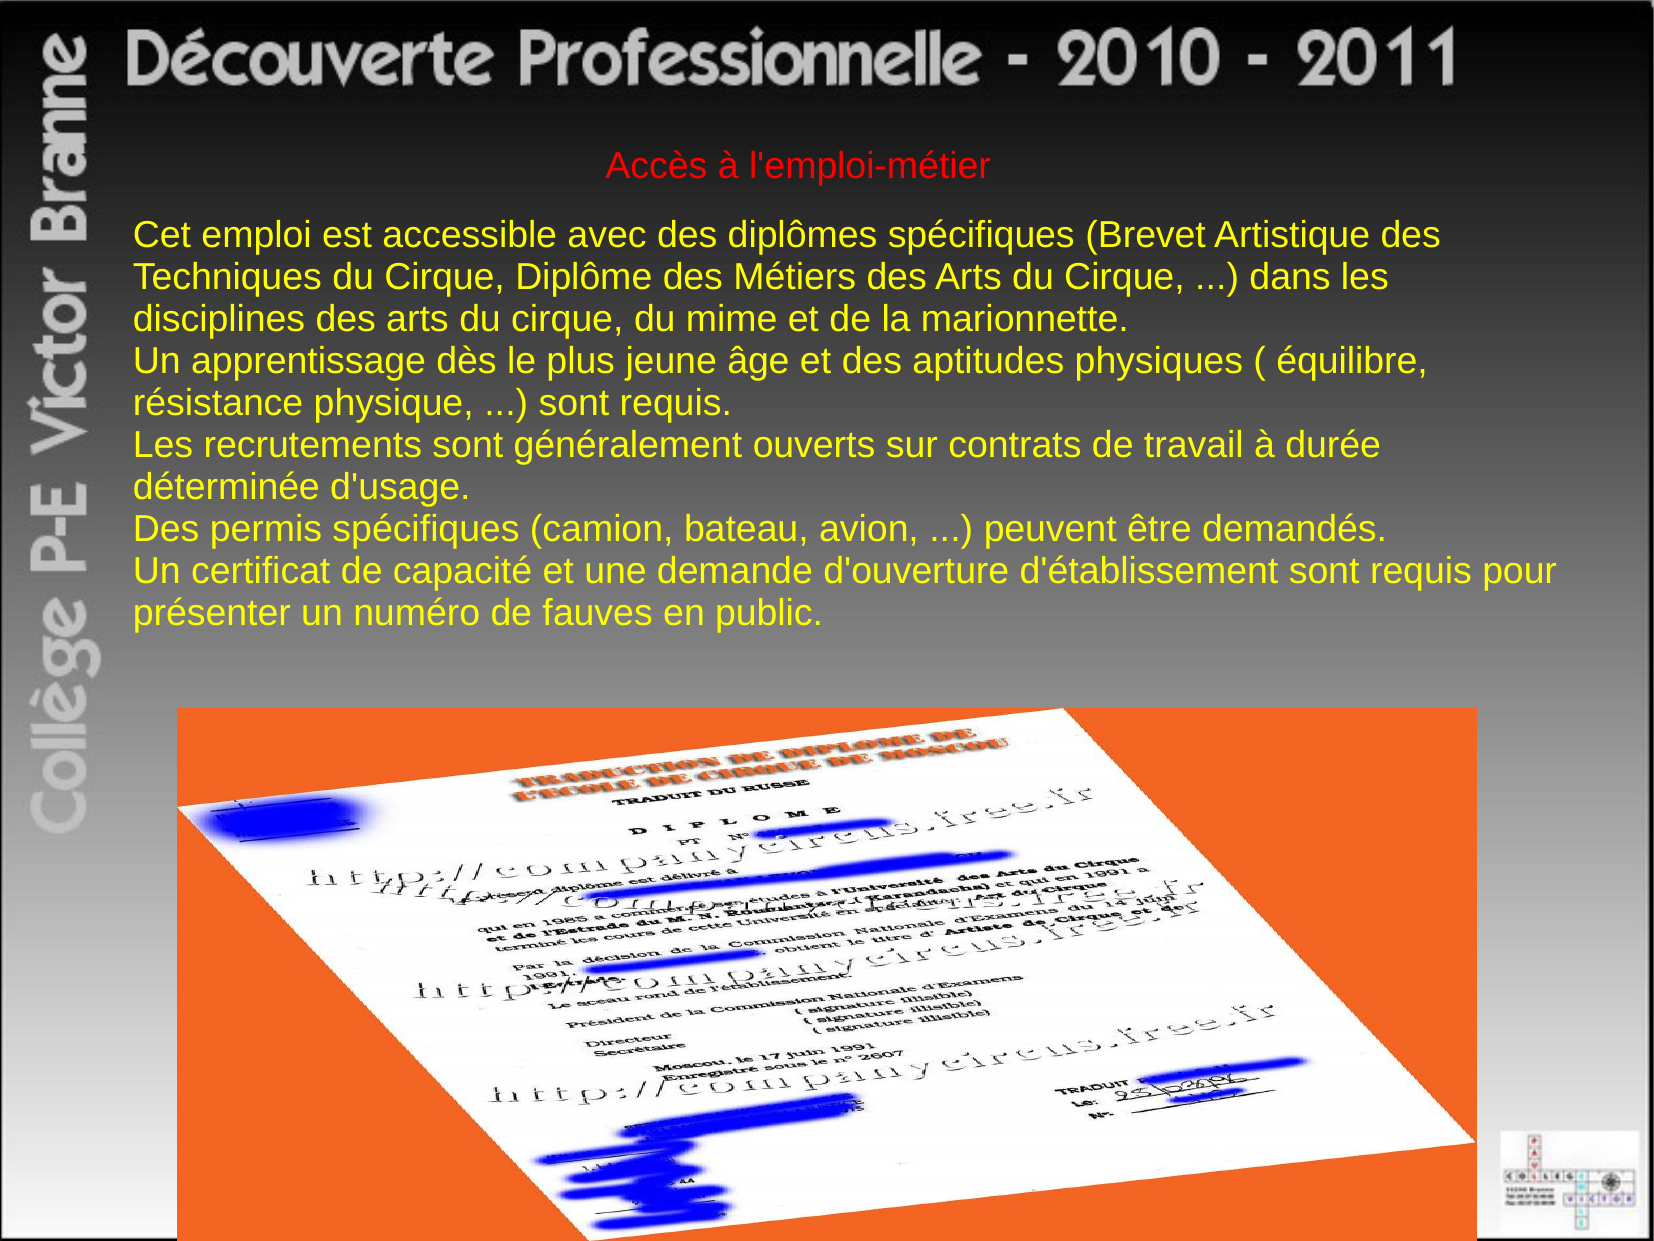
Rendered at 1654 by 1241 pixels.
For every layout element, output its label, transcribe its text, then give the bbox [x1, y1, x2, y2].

text_box Accès à l'emploi-métier [590, 137, 1006, 206]
text_box Cet emploi est accessible avec des diplômes spécifiques (Brevet Artistique des Techniques du Cirque, Diplôme des Métiers des Arts du Cirque, ...) dans les disciplines des arts du cirque, du mime et de la marionnette. Un apprentissage dès le plus jeune âge et des aptitudes physiques ( équilibre, résistance physique, ...) sont requis. Les recrutements sont généralement ouverts sur contrats de travail à durée déterminée d'usage. Des permis spécifiques (camion, bateau, avion, ...) peuvent être demandés. Un certificat de capacité et une demande d'ouverture d'établissement sont requis pour présenter un numéro de fauves en public. [118, 206, 1581, 739]
picture [0, 0, 1654, 1241]
